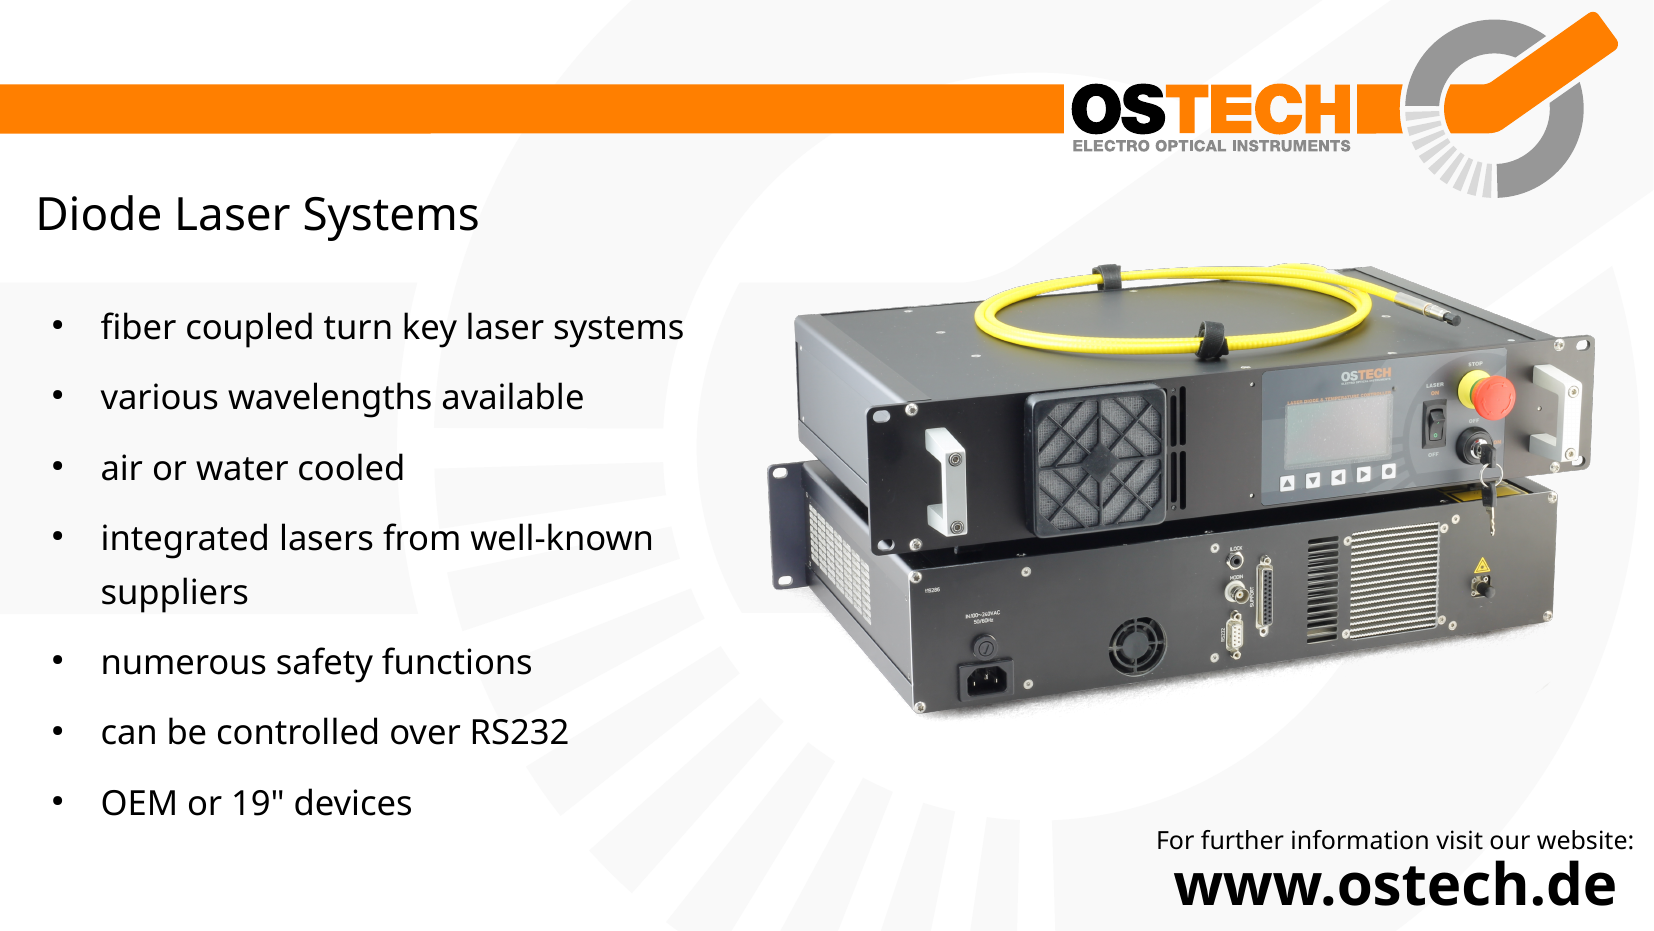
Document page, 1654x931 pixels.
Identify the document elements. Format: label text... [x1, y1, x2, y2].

list fiber coupled turn key laser systems various wavelengths available air or water cooled integrated lasers from well-known suppliers numerous safety functions can be controlled over RS232 OEM or 19" devices [35, 295, 810, 827]
picture [767, 263, 1595, 726]
title Diode Laser Systems [35, 181, 1312, 243]
